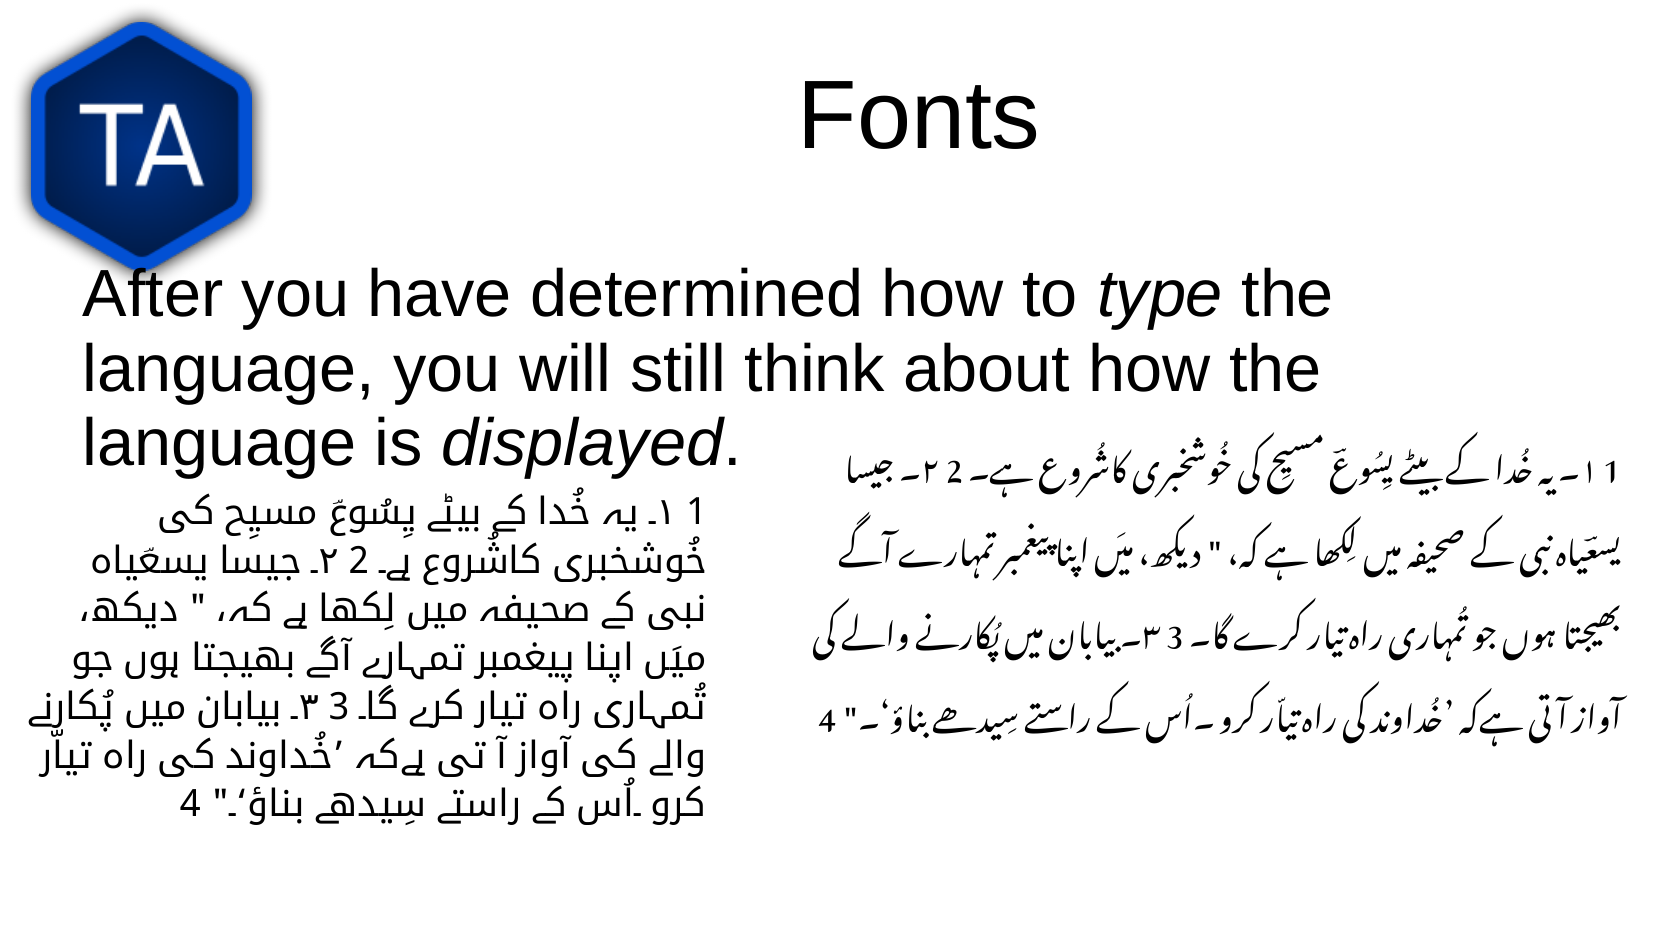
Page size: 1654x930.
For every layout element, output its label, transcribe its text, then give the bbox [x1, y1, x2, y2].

text_box 1 ۱۔ یہ خُدا کے بیٹے یِسُوعؔ مسیِح کی خُوشخبری کاشُروع ہے۔ 2 ۲۔ جیسا یسعؔیاہ نبی کے صحیفہ میں لِکھا ہے کہ، " دیکھ، میَں اپنا پیغمبر تمہارے آگے بھیجتا ہوں جو تُمہاری راہ تیار کرے گا۔ 3 ۳۔ بیابان میں پُکارنے والے کی آواز آ تی ہےکہ ’خُداوند کی راہ تیاّر کرو ۔اُس کے راستے سِیدھے بناؤ‘۔" 4 [782, 412, 1637, 776]
picture [31, 22, 252, 271]
list After you have determined how to type the language, you will still think about how the language is displayed. [82, 255, 1571, 757]
text_box 1 ۱۔ یہ خُدا کے بیٹے یِسُوعؔ مسیِح کی خُوشخبری کاشُروع ہے۔ 2 ۲۔ جیسا یسعؔیاہ نبی کے صحیفہ میں لِکھا ہے کہ، " دیکھ، میَں اپنا پیغمبر تمہارے آگے بھیجتا ہوں جو تُمہاری راہ تیار کرے گا۔ 3 ۳۔ بیابان میں پُکارنے والے کی آواز آ تی ہےکہ ’خُداوند کی راہ تیاّر کرو ۔اُس کے راستے سِیدھے بناؤ‘۔" 4 [11, 483, 722, 811]
title Fonts [268, 37, 1571, 193]
